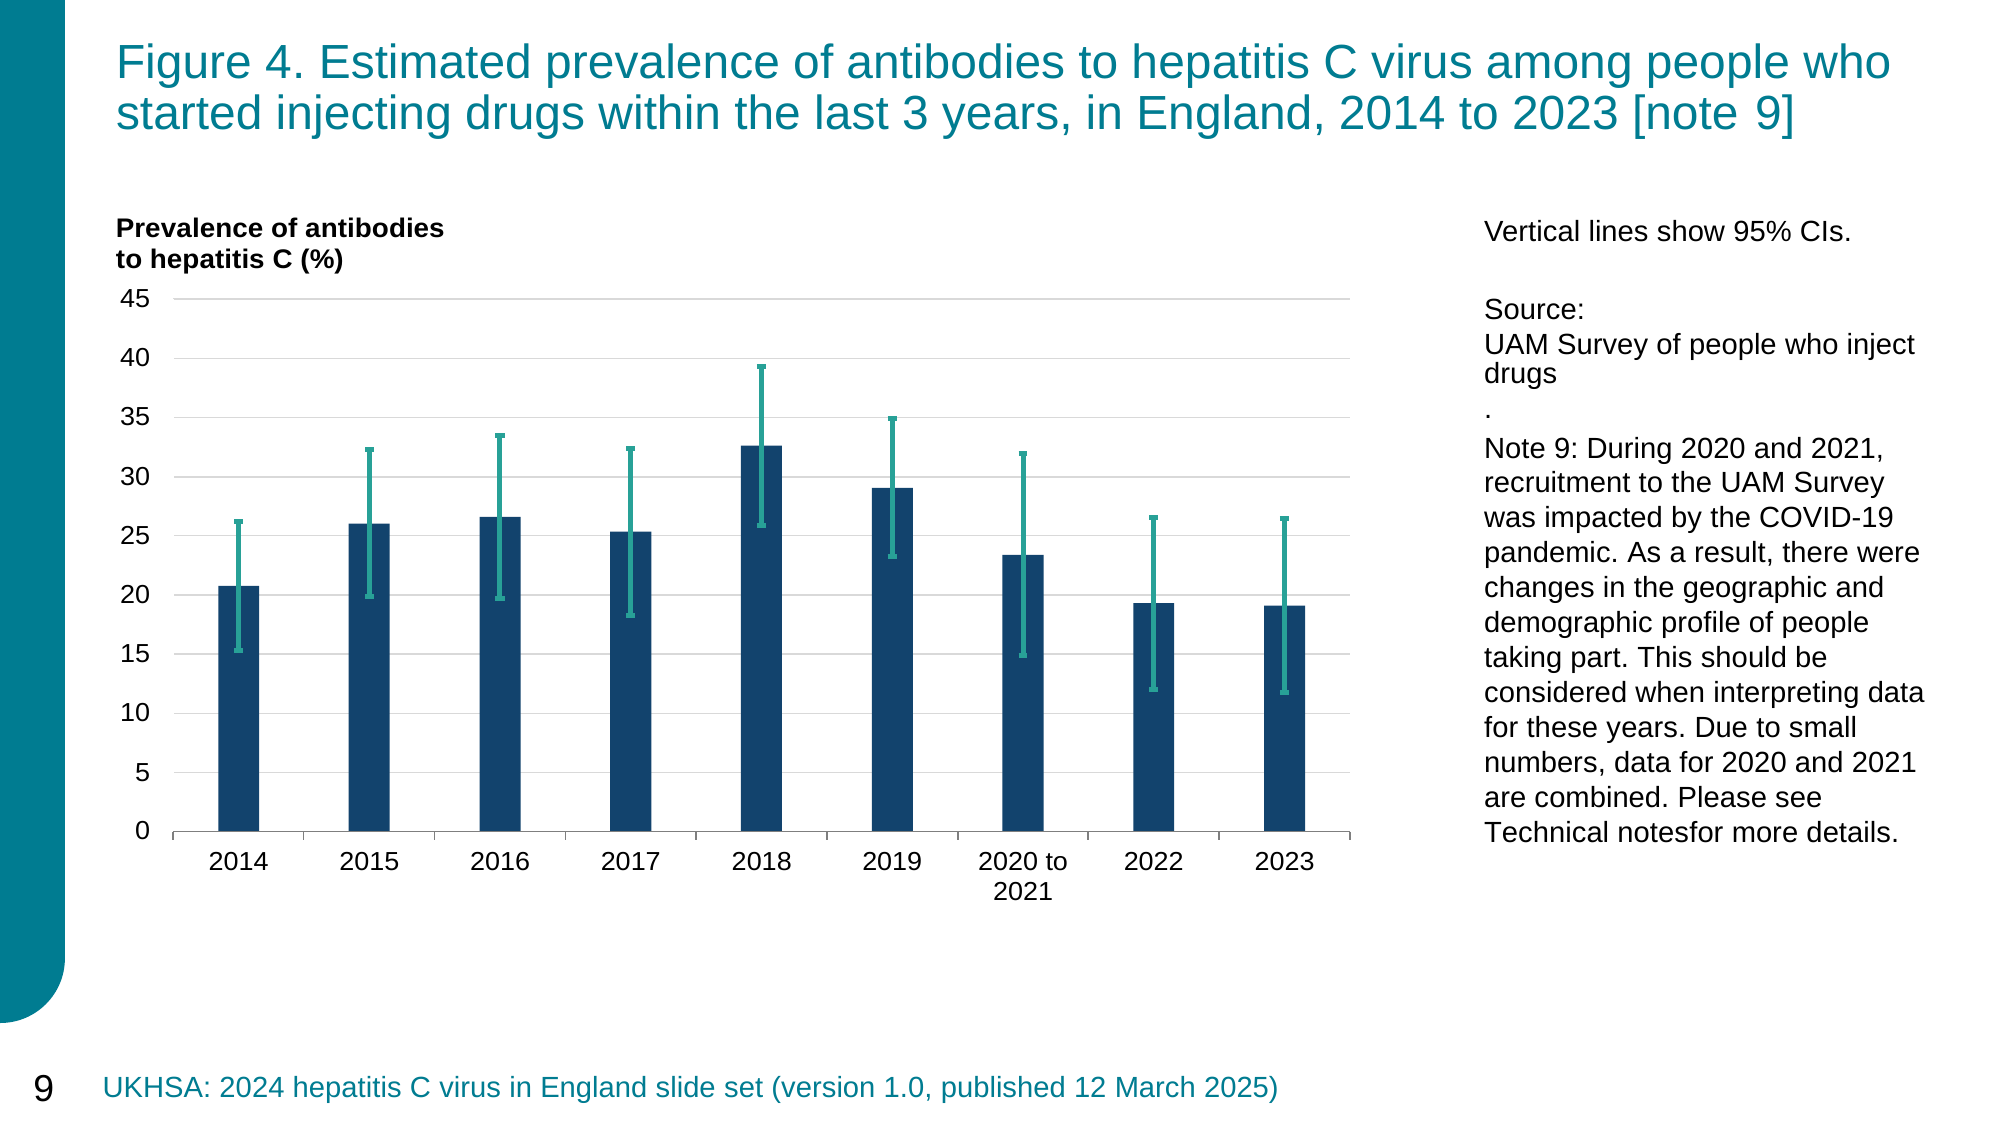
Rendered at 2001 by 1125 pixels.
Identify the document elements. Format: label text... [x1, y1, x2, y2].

text_box [0, 1056, 93, 1117]
text_box UKHSA: 2024 hepatitis C virus in England slide set (version 1.0, published 12 March 2025) [87, 1056, 1730, 1116]
picture [101, 204, 1372, 916]
text_box Vertical lines show 95% CIs. Source: UAM Survey of people who inject drugs. Note 9: During 2020 and 2021, recruitment to the UAM Survey was impacted by the COVID-19 pandemic. As a result, there were changes in the geographic and demographic profile of people taking part. This should be considered when interpreting data for these years. Due to small numbers, data for 2020 and 2021 are combined. Please see Technical notes for more details. [1469, 204, 1949, 848]
title Figure 4. Estimated prevalence of antibodies to hepatitis C virus among people who started injecting drugs within the last 3 years, in England, 2014 to 2023 [note 9] [101, 29, 1926, 137]
